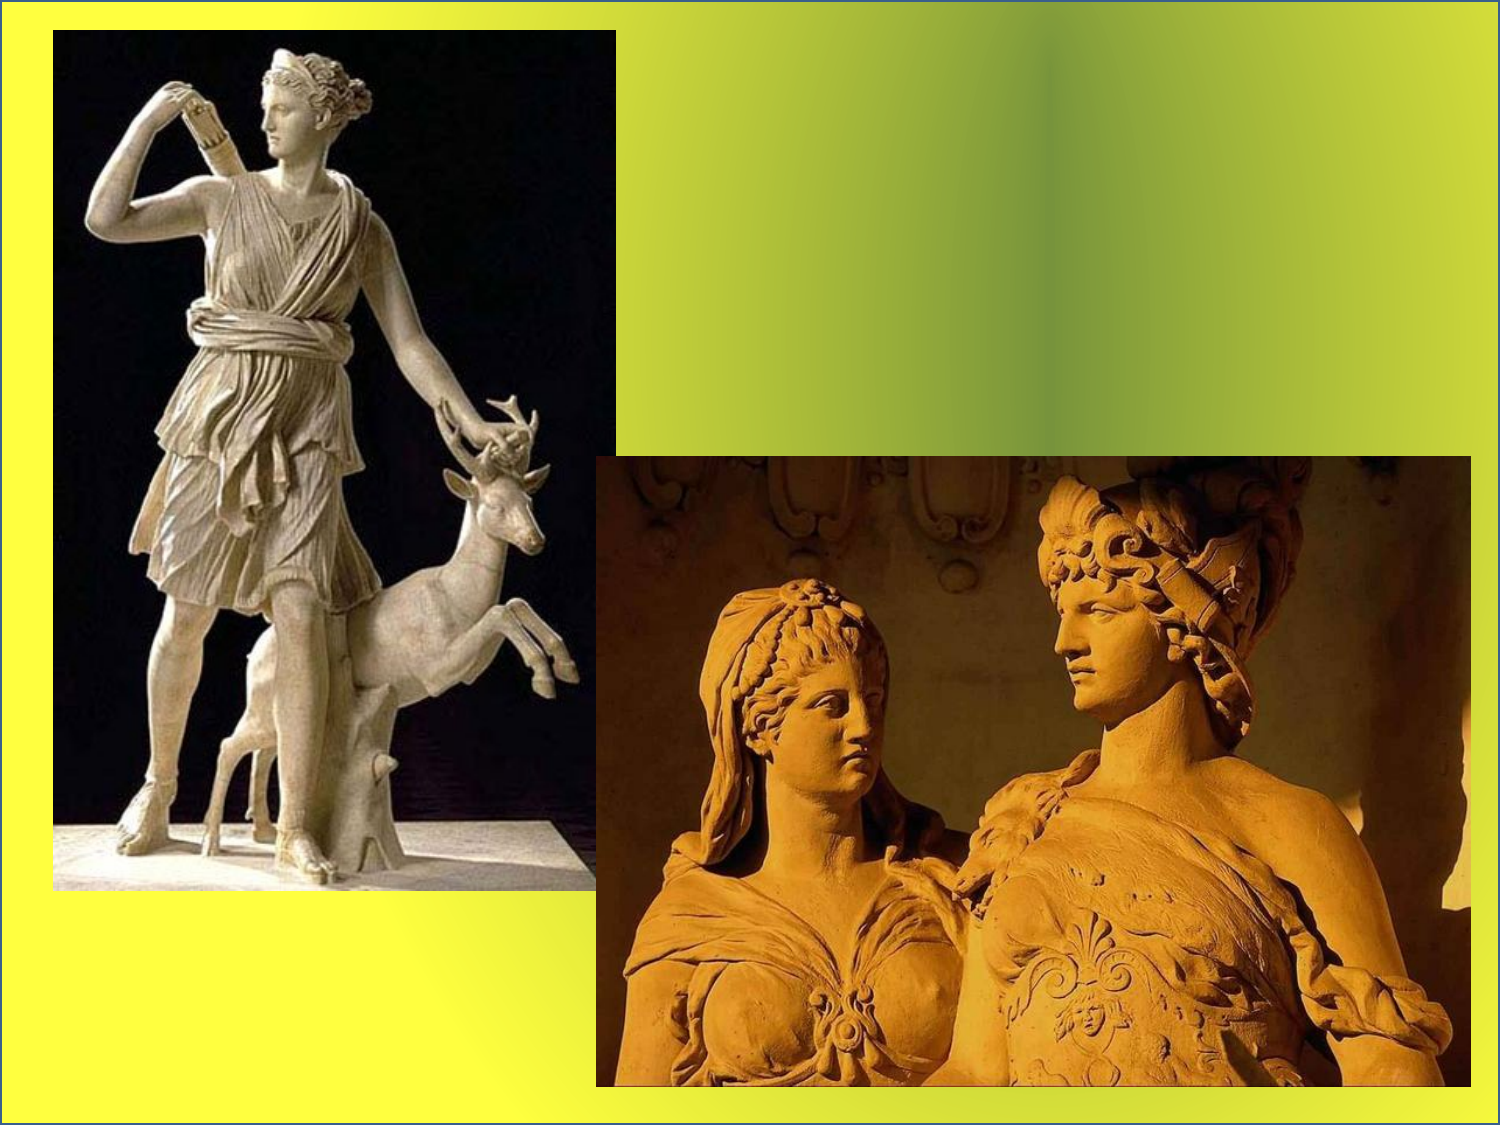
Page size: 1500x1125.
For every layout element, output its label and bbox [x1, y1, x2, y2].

picture [53, 30, 1471, 1087]
text_box [0, 0, 1500, 1125]
